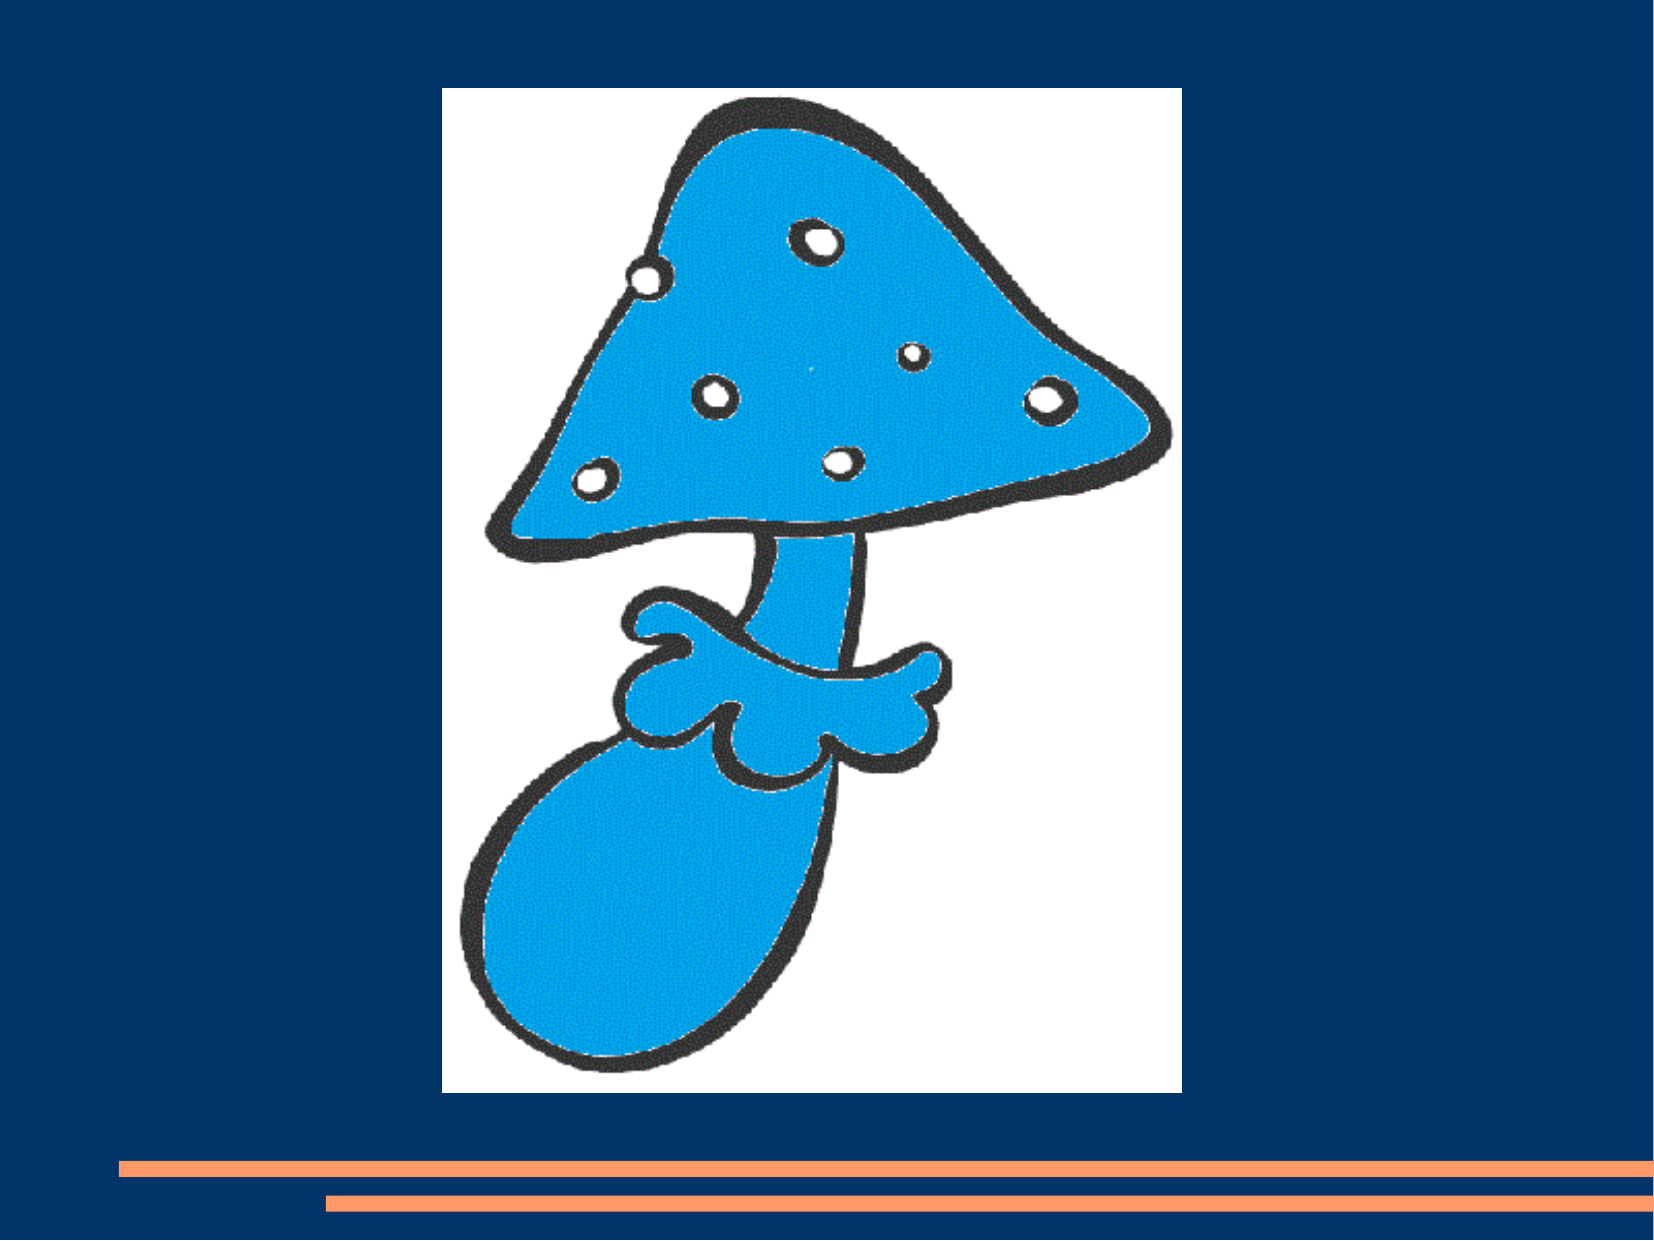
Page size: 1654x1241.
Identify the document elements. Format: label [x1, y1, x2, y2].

picture [442, 88, 1182, 1093]
